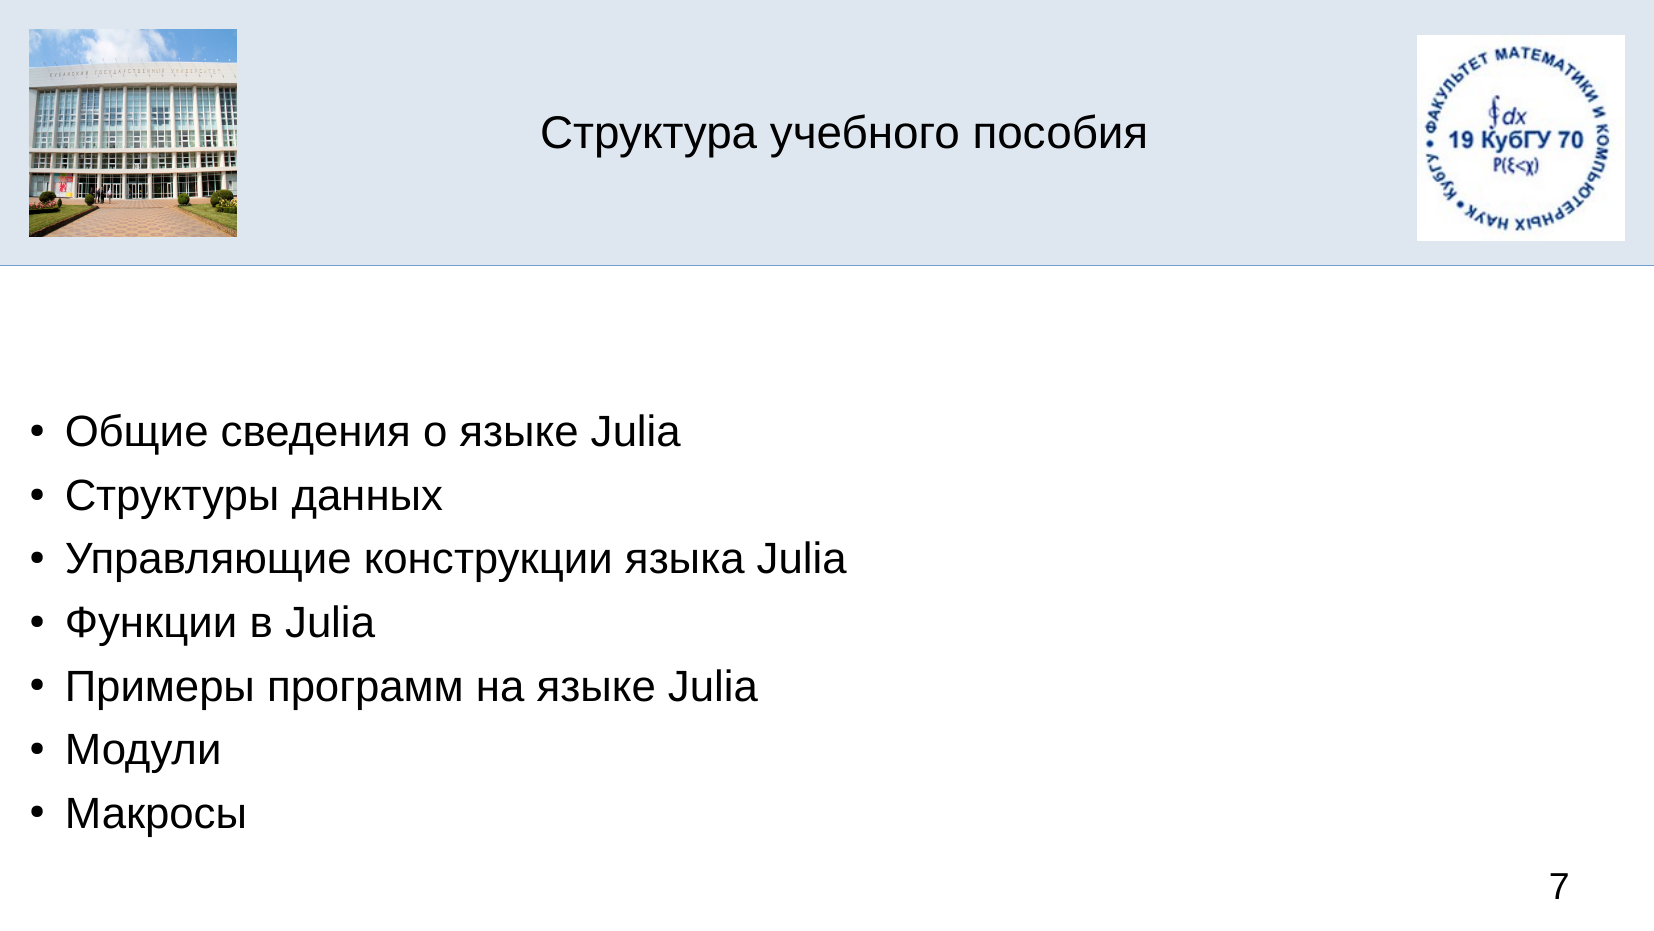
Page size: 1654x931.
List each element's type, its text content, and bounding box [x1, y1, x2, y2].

picture [29, 29, 237, 238]
picture [1417, 35, 1625, 241]
text_box <номер> [1534, 857, 1654, 928]
text_box [0, 0, 1654, 265]
subtitle Общие сведения о языке Julia Структуры данных Управляющие конструкции языка Julia Функции в Julia Примеры программ на языке Julia Модули Макросы [29, 266, 1625, 917]
title Структура учебного пособия [265, 4, 1388, 262]
